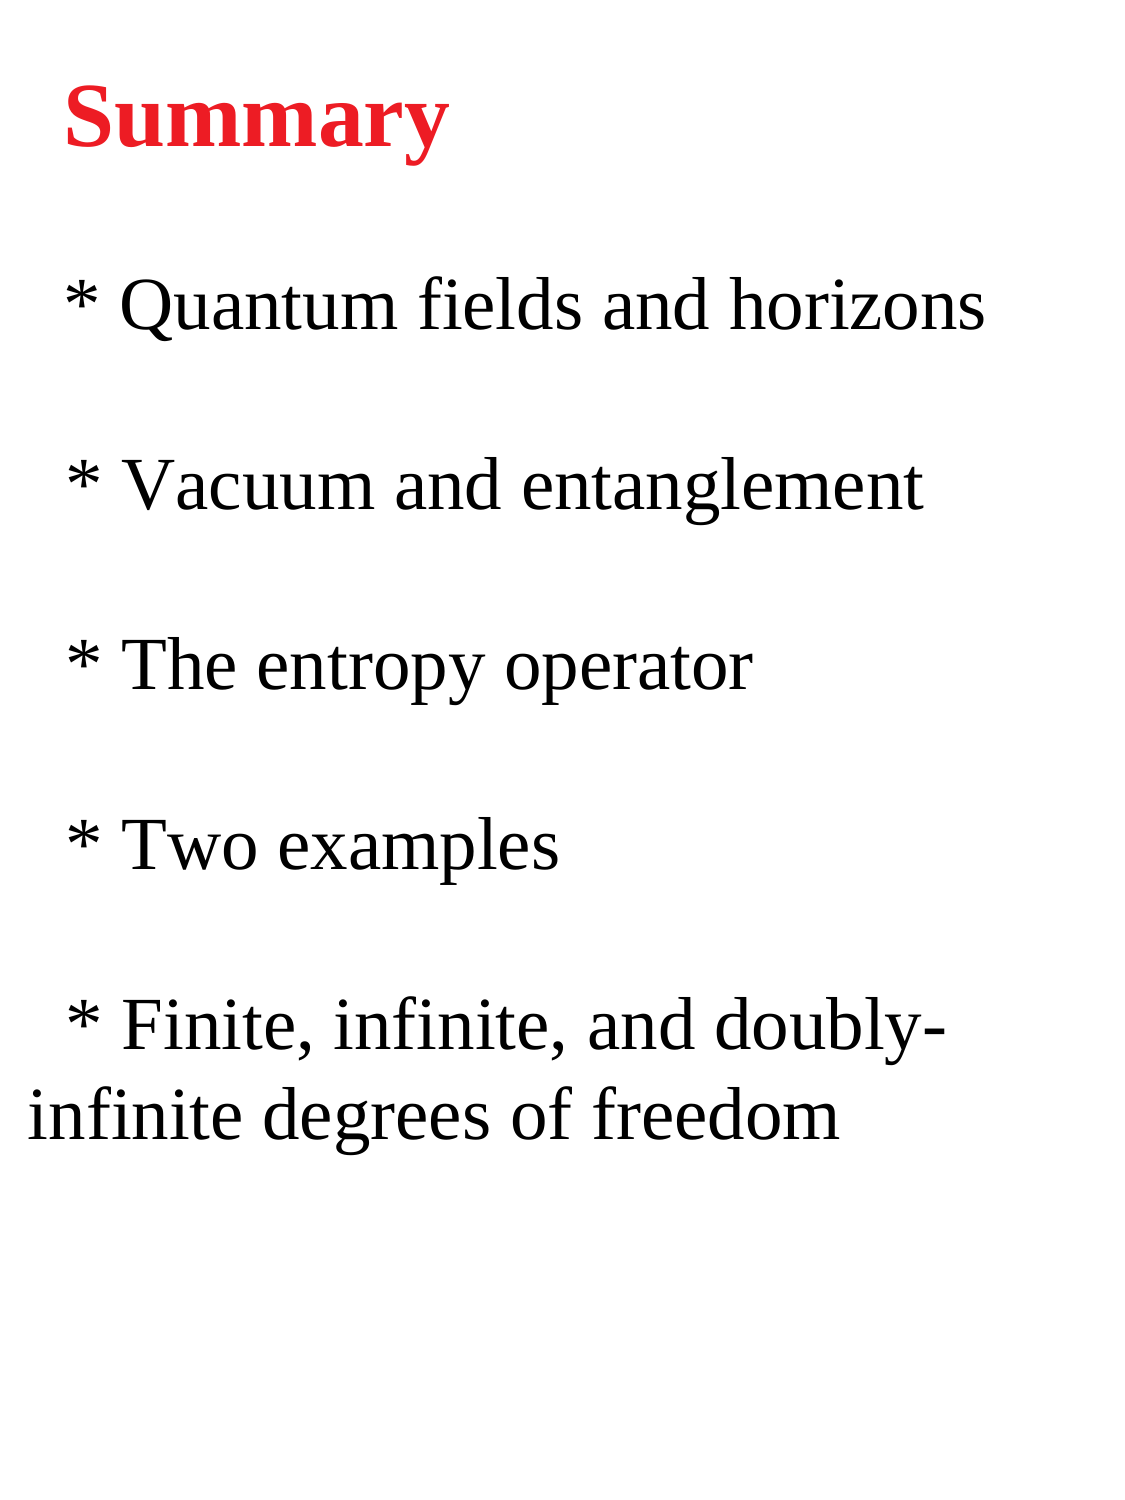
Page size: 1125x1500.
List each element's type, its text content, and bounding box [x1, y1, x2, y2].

text_box Summary * Quantum fields and horizons * Vacuum and entanglement * The entropy operator * Two examples * Finite, infinite, and doubly- infinite degrees of freedom [13, 47, 1099, 1163]
